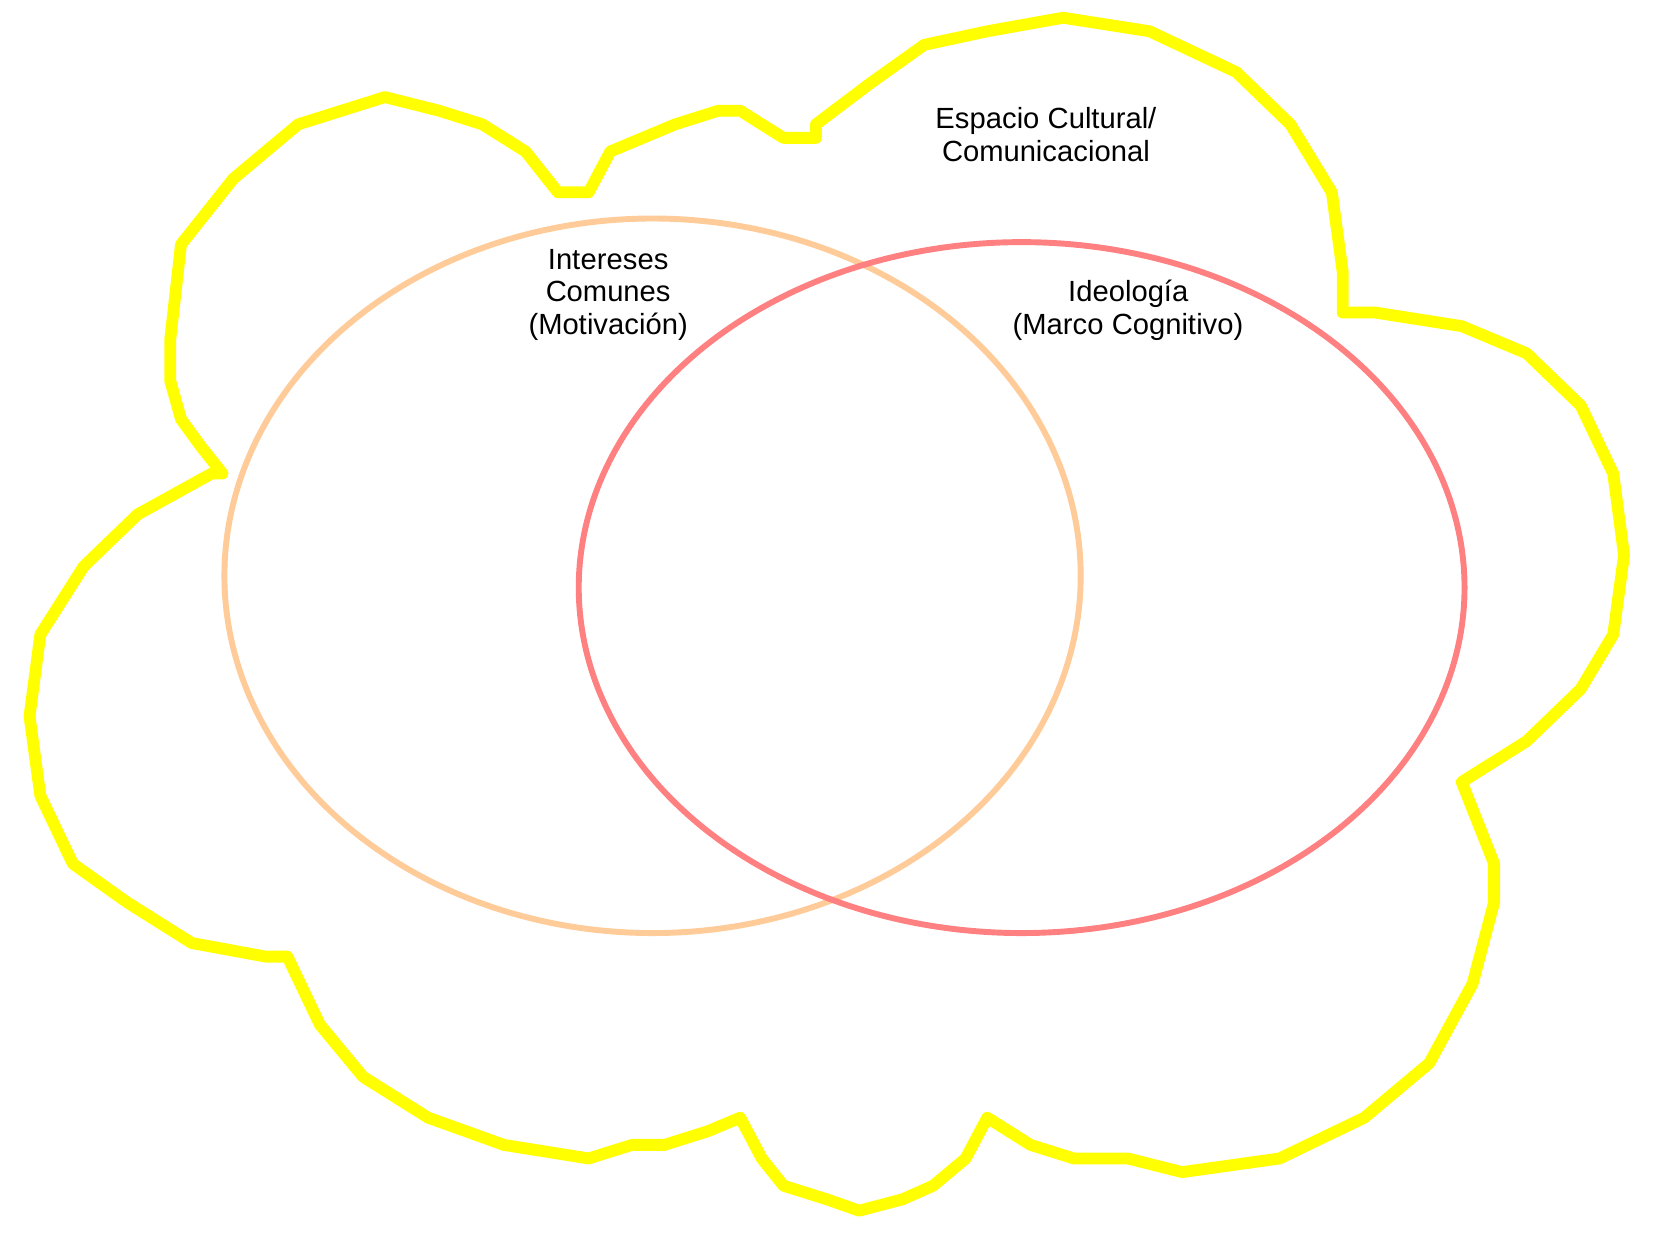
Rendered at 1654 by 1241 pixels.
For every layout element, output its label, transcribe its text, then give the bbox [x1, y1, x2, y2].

text_box Intereses Comunes (Motivación) [513, 235, 703, 349]
text_box Espacio Cultural/ Comunicacional [920, 94, 1172, 175]
text_box Ideología (Marco Cognitivo) [998, 268, 1259, 349]
